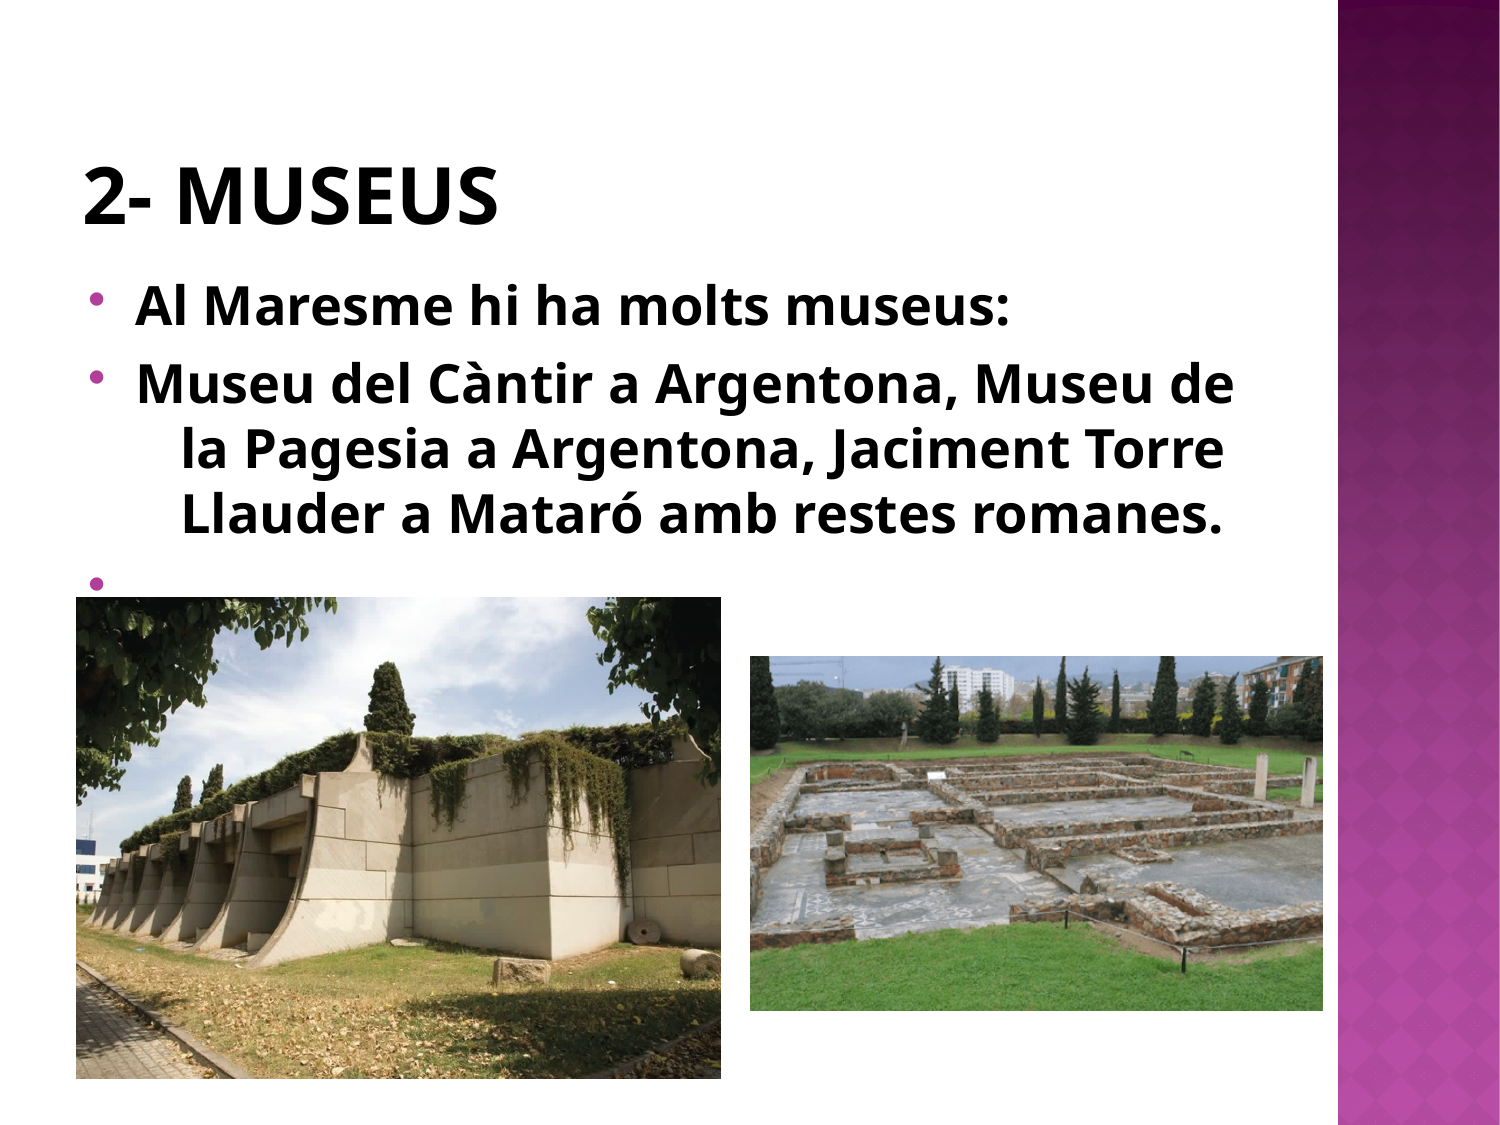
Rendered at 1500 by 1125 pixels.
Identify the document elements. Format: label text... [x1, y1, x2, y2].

picture [76, 597, 721, 1079]
picture [750, 656, 1323, 1011]
title 2- MUSEUS [75, 52, 1263, 240]
list Al Maresme hi ha molts museus: Museu del Càntir a Argentona, Museu de la Pagesia a Argentona, Jaciment Torre Llauder a Mataró amb restes romanes. [75, 264, 1263, 1060]
